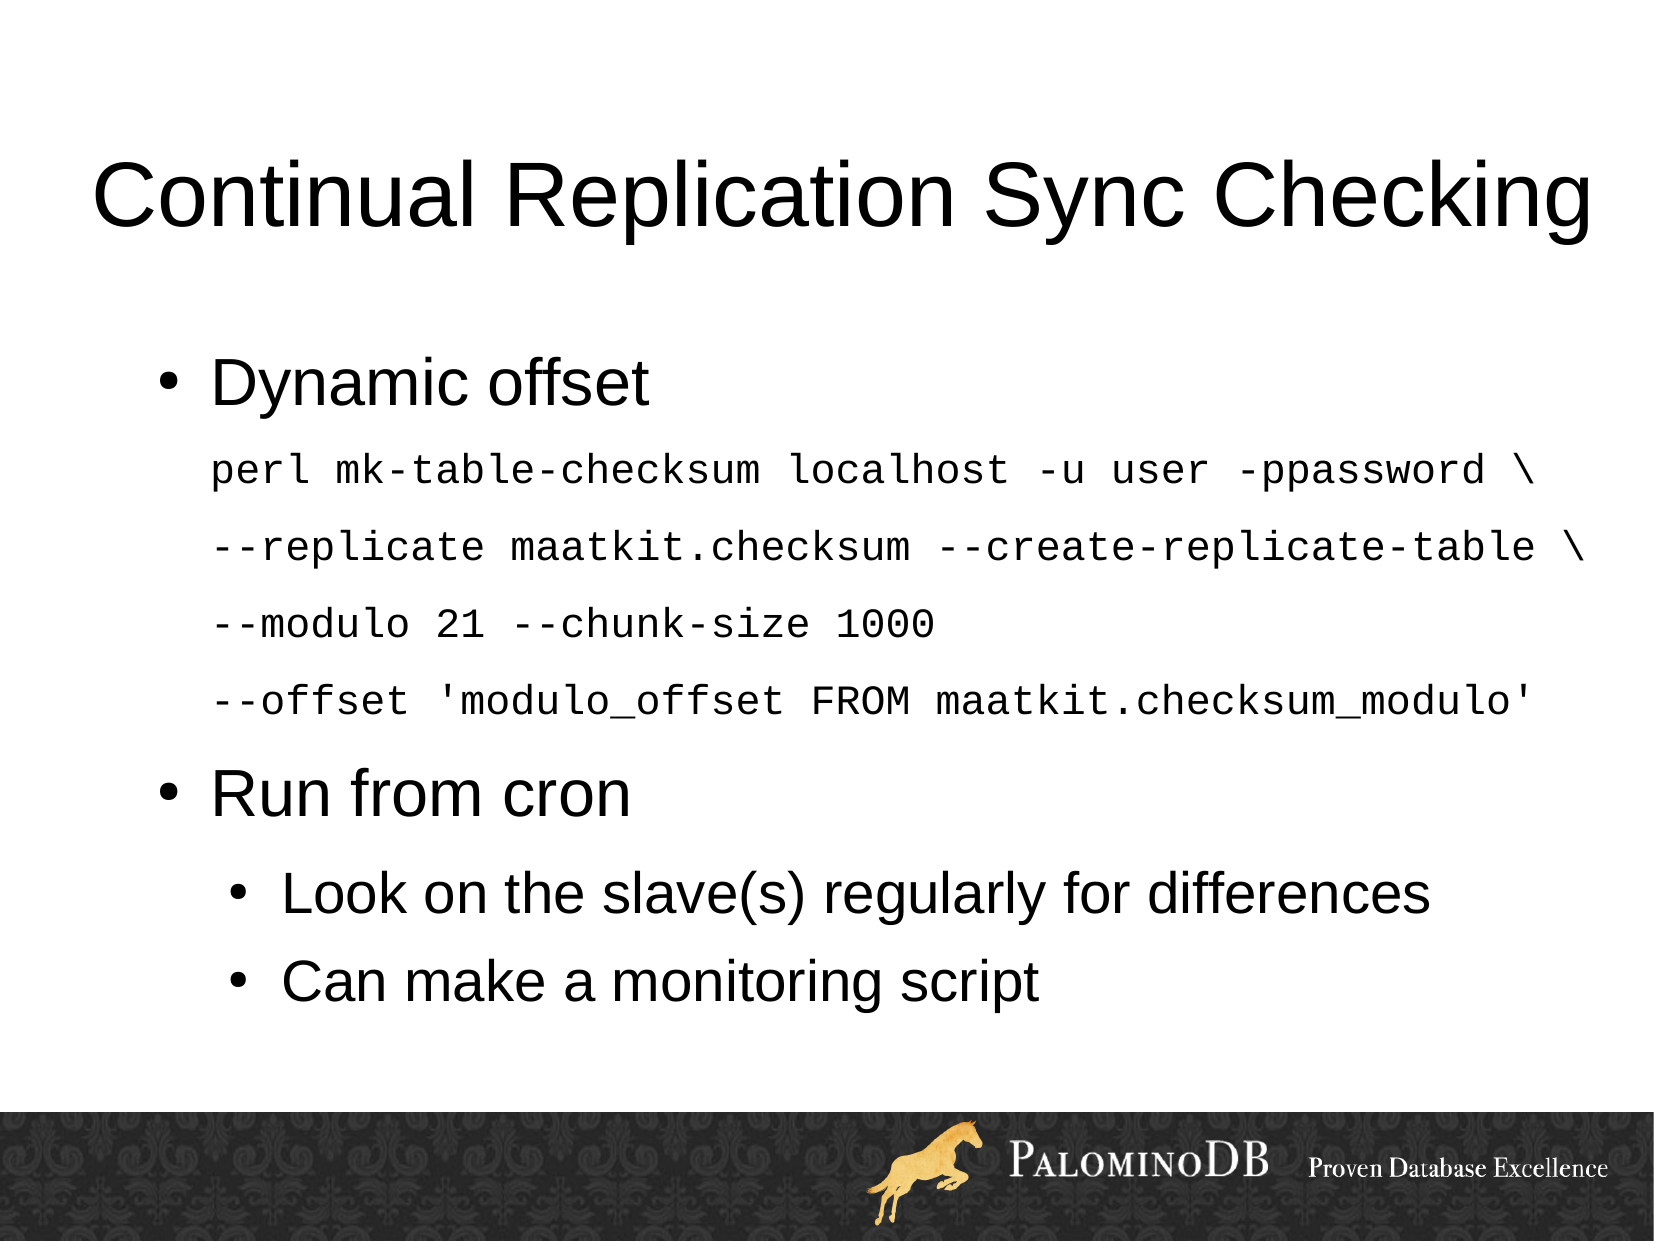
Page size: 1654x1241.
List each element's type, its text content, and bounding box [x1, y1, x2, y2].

picture [0, 1112, 1654, 1241]
title Continual Replication Sync Checking [75, 91, 1613, 299]
list Dynamic offset perl mk-table-checksum localhost -u user -ppassword \ --replicate maatkit.checksum --create-replicate-table \ --modulo 21 --chunk-size 1000 --offset 'modulo_offset FROM maatkit.checksum_modulo' Run from cron Look on the slave(s) regularly for differences Can make a monitoring script [121, 344, 1613, 1127]
